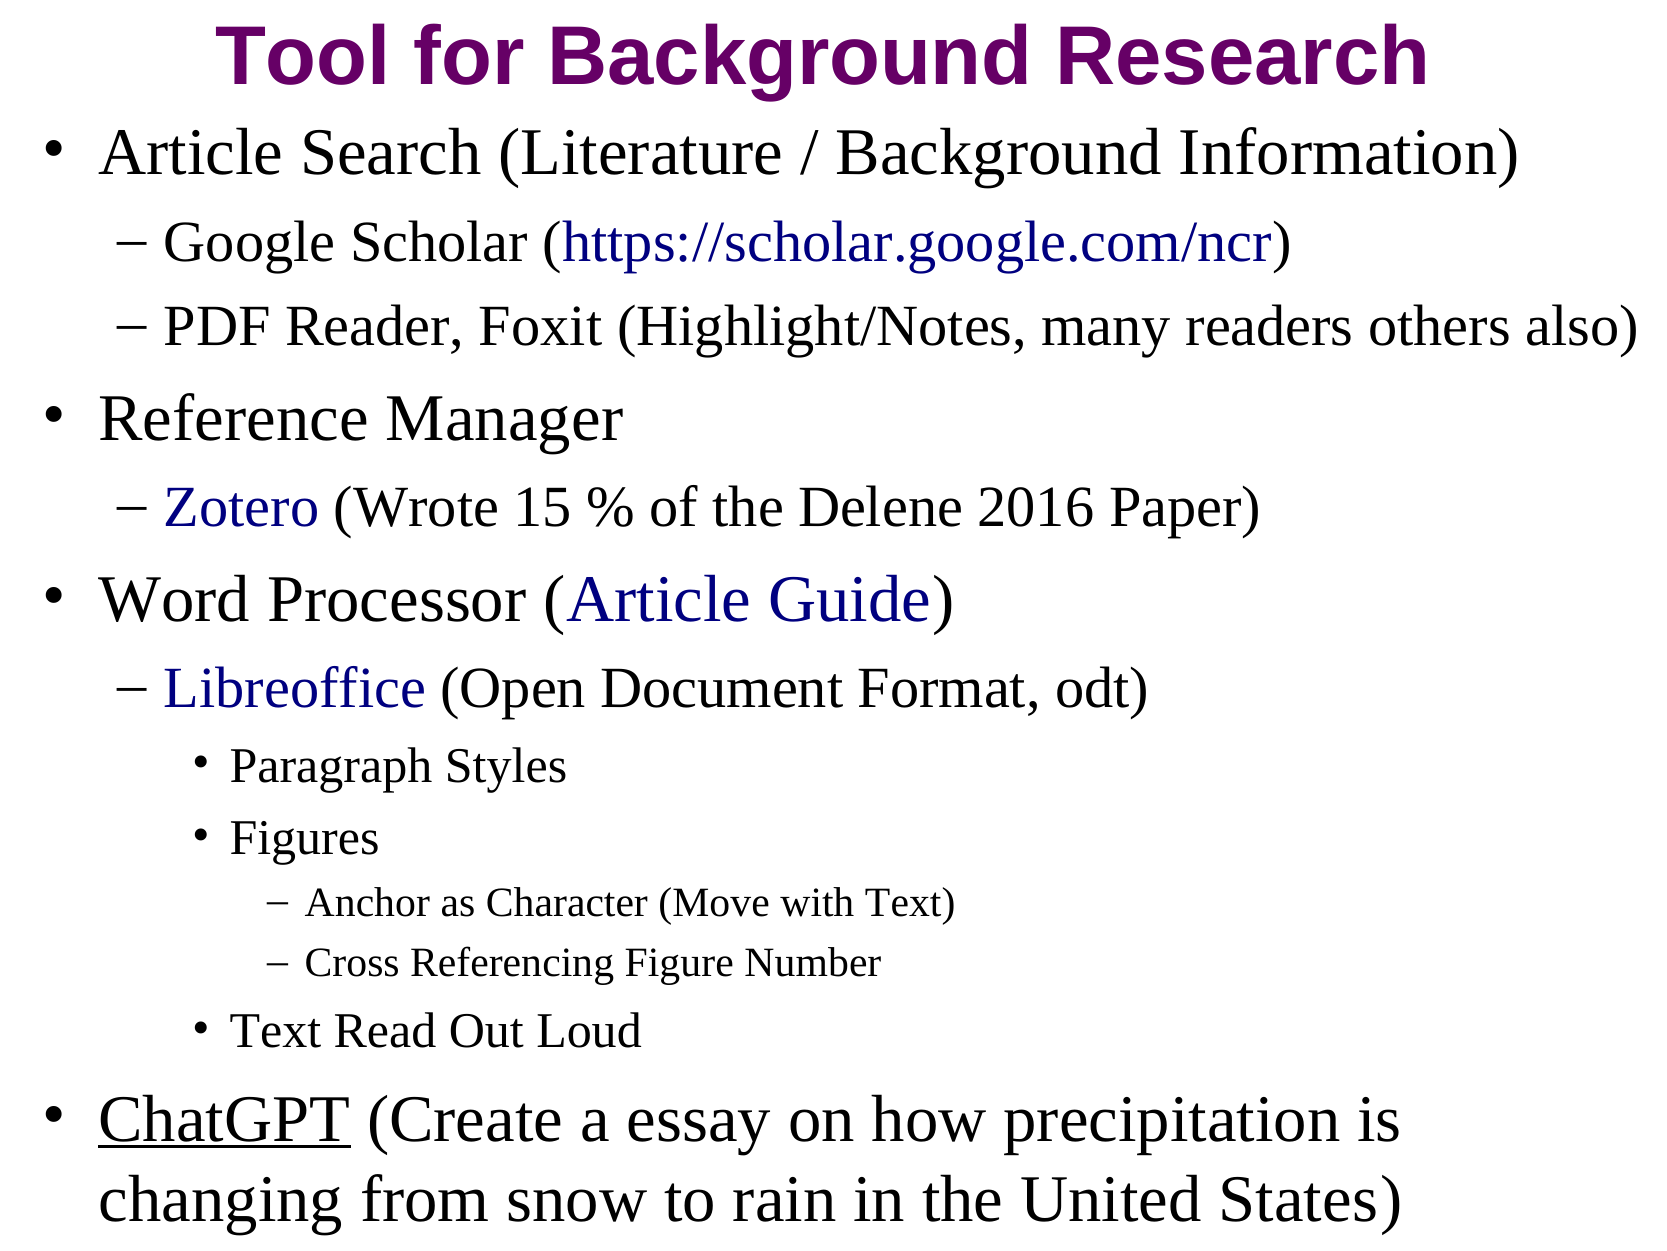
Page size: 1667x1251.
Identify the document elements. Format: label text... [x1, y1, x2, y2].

list Article Search (Literature / Background Information) Google Scholar (https://scholar.google.com/ncr) PDF Reader, Foxit (Highlight/Notes, many readers others also) Reference Manager Zotero (Wrote 15 % of the Delene 2016 Paper) Word Processor (Article Guide) Libreoffice (Open Document Format, odt) Paragraph Styles Figures Anchor as Character (Move with Text) Cross Referencing Figure Number Text Read Out Loud ChatGPT (Create a essay on how precipitation is changing from snow to rain in the United States) [27, 100, 1667, 1243]
title Tool for Background Research [0, 0, 1667, 110]
